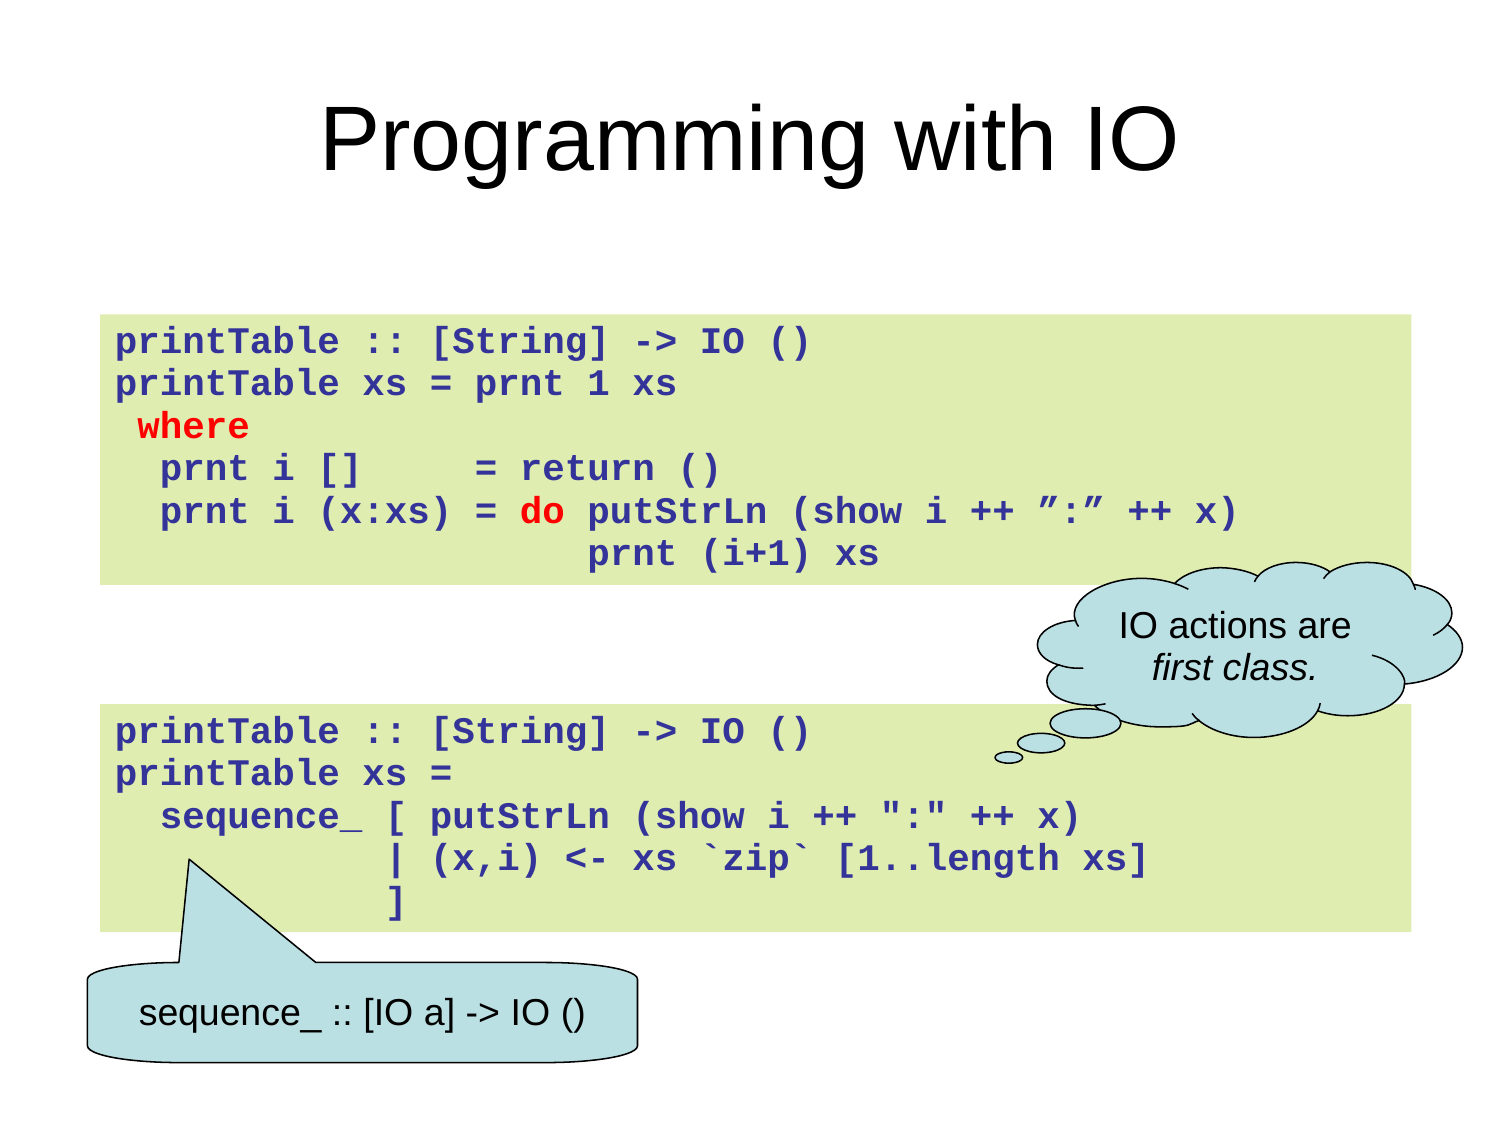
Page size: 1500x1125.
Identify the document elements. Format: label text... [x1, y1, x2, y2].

text_box printTable :: [String] -> IO () printTable xs = prnt 1 xs where prnt i [] = return () prnt i (x:xs) = do putStrLn (show i ++ ”:” ++ x) prnt (i+1) xs [100, 314, 1412, 585]
title Programming with IO [75, 45, 1426, 233]
text_box IO actions are first class. [1037, 562, 1463, 738]
text_box IO actions are first class. [1017, 733, 1065, 753]
text_box printTable :: [String] -> IO () printTable xs = sequence_ [ putStrLn (show i ++ ":" ++ x) | (x,i) <- xs `zip` [1..length xs] ] [100, 704, 1412, 933]
text_box sequence_ :: [IO a] -> IO () [87, 859, 638, 1063]
